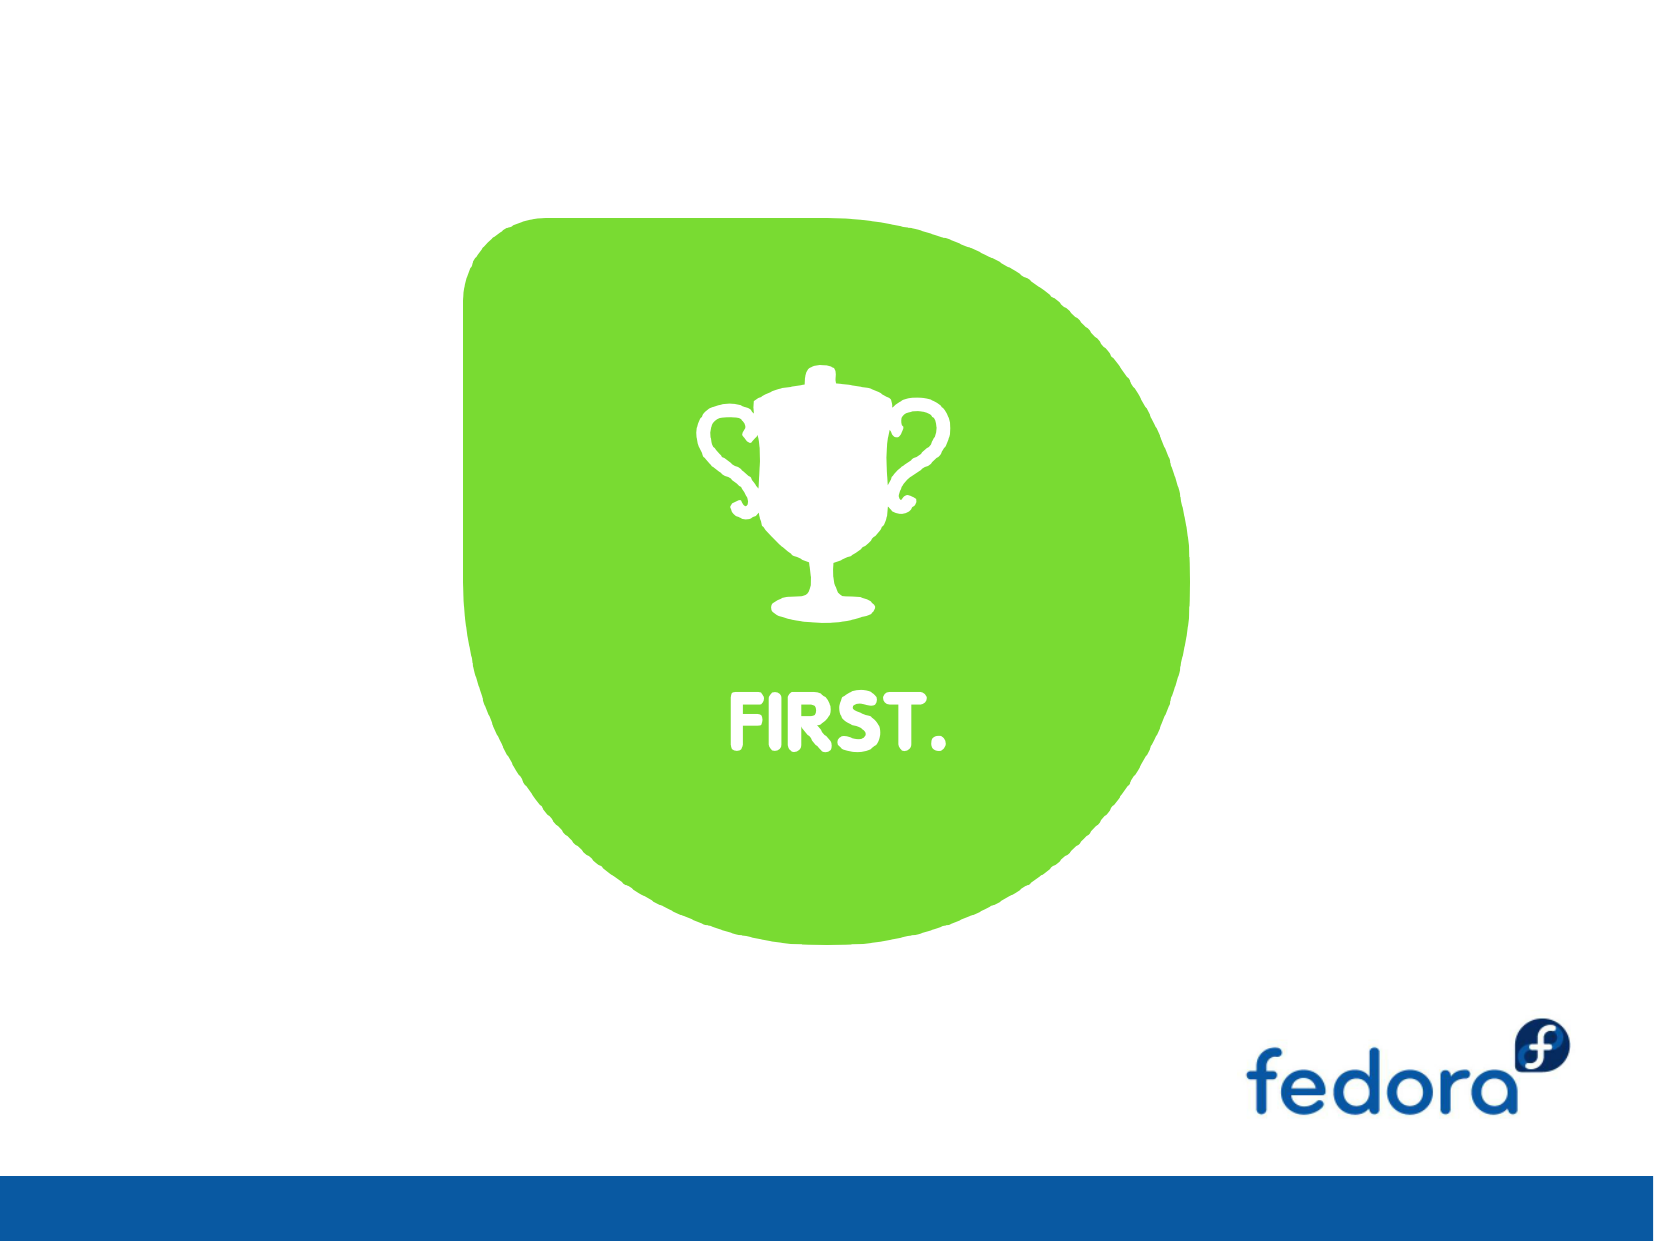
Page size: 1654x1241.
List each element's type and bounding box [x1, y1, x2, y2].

picture [1237, 1010, 1576, 1125]
picture [0, 1176, 1654, 1241]
picture [463, 218, 1190, 945]
